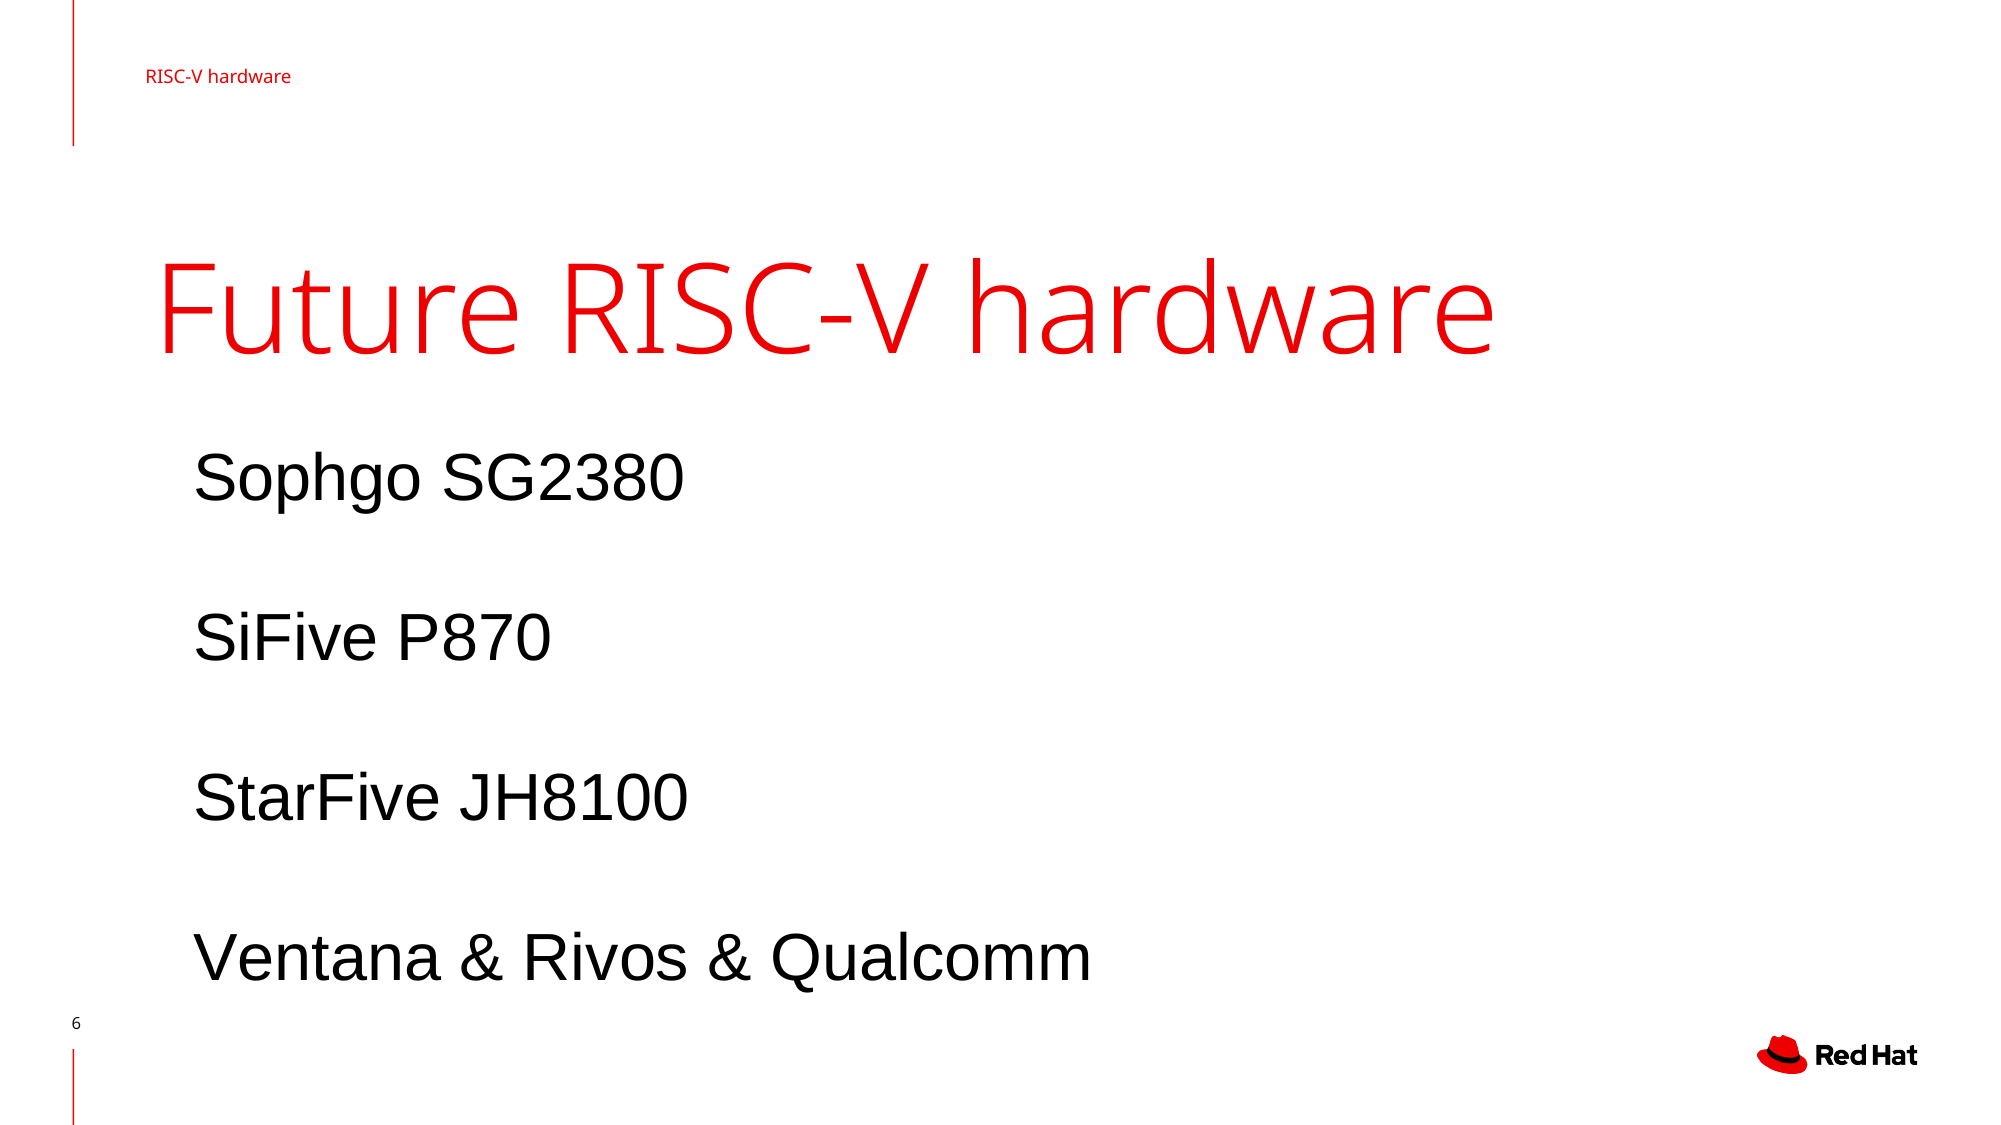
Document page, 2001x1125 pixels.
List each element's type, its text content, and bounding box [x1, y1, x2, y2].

text_box RISC-V hardware [73, 9, 918, 144]
text_box Sophgo SG2380 SiFive P870 StarFive JH8100 Ventana & Rivos & Qualcomm [178, 426, 1759, 1001]
title Future RISC-V hardware [81, 213, 1747, 427]
picture [1757, 1035, 1918, 1074]
